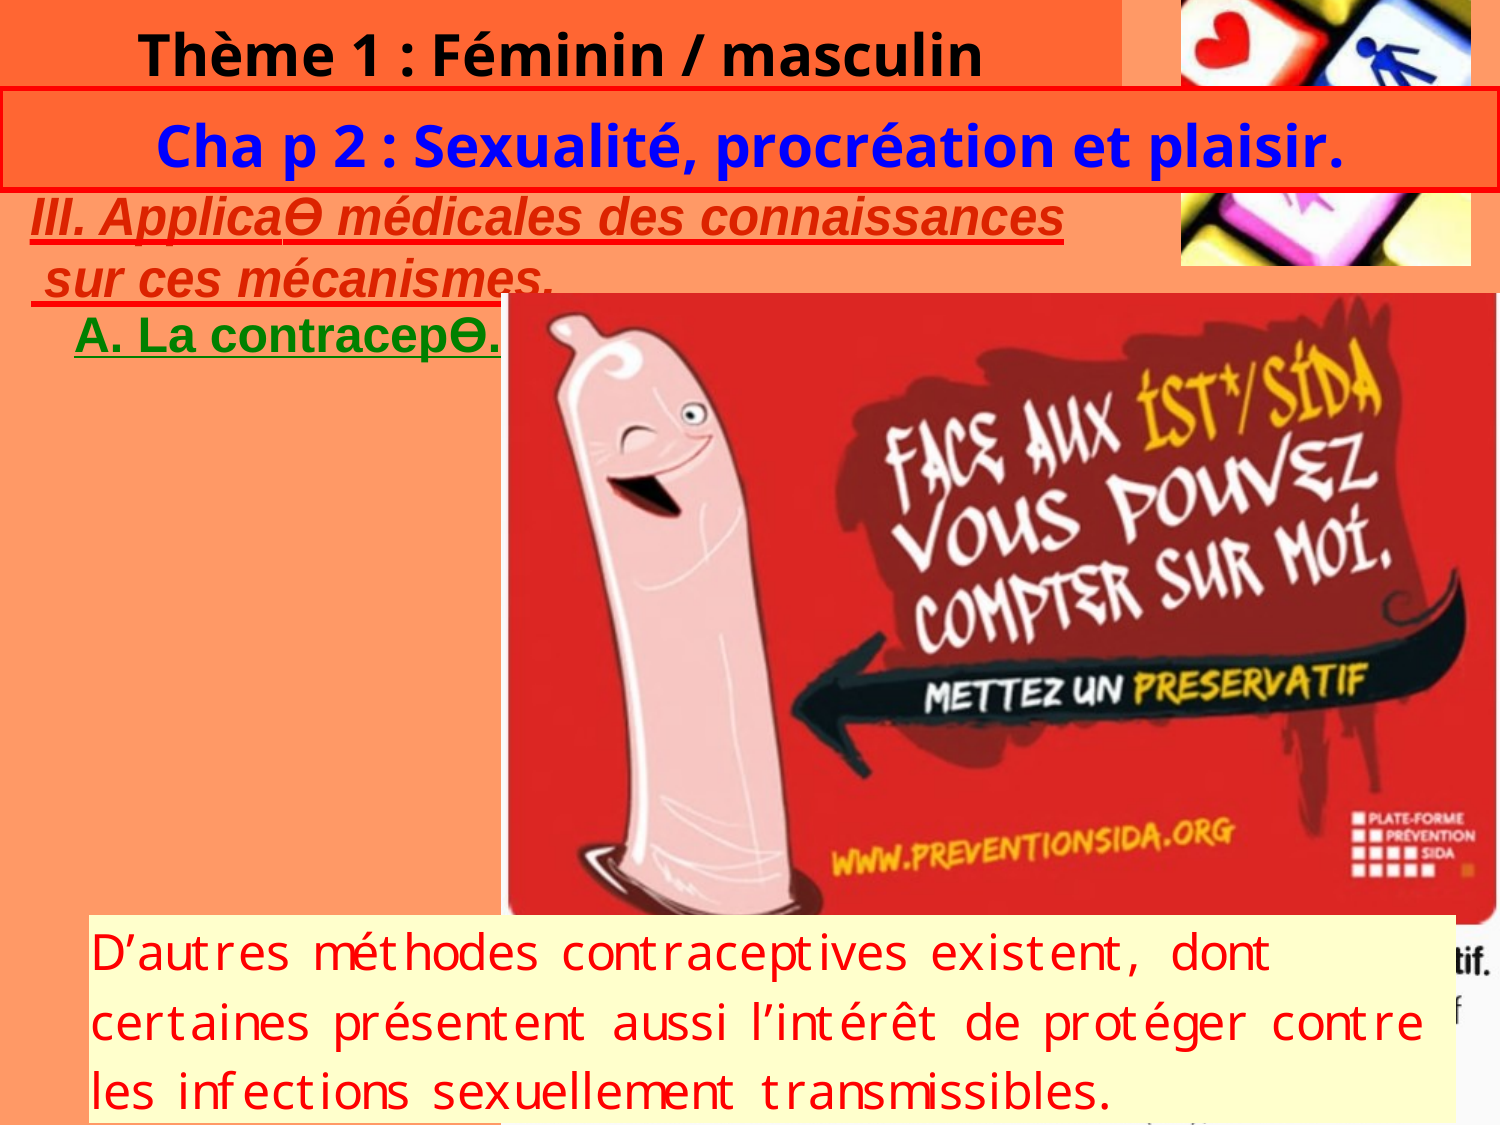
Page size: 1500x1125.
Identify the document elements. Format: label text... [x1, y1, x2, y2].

picture [501, 293, 1500, 1125]
text_box A. La contracepƟ. [59, 295, 501, 371]
chart [88, 915, 1458, 1125]
text_box Cha p 2 : Sexualité, procréation et plaisir. [0, 88, 1500, 191]
chart [29, 185, 1372, 343]
picture [1181, 0, 1471, 88]
picture [1372, 191, 1471, 266]
text_box Thème 1 : Féminin / masculin [0, 0, 1122, 88]
